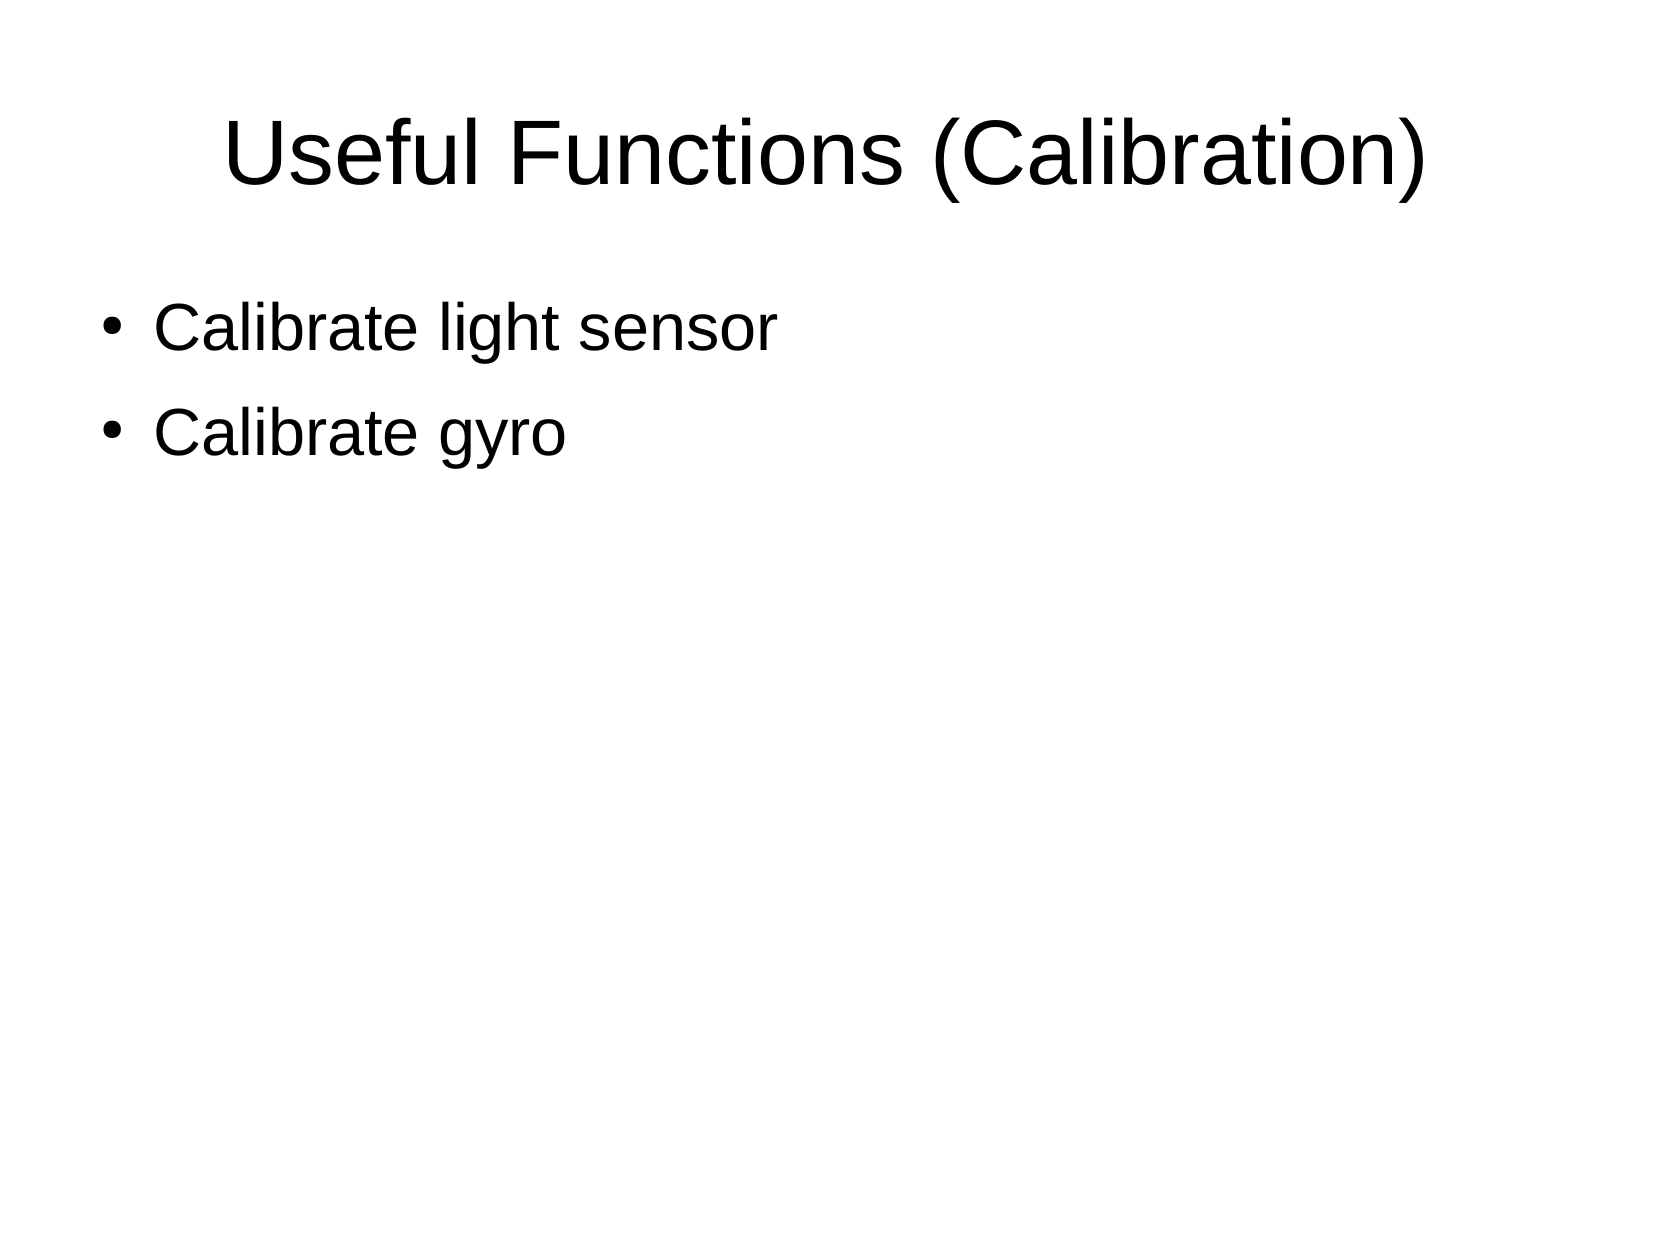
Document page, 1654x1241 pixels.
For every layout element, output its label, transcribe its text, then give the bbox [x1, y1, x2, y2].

title Useful Functions (Calibration) [82, 49, 1571, 257]
list Calibrate light sensor Calibrate gyro [82, 290, 1571, 1010]
